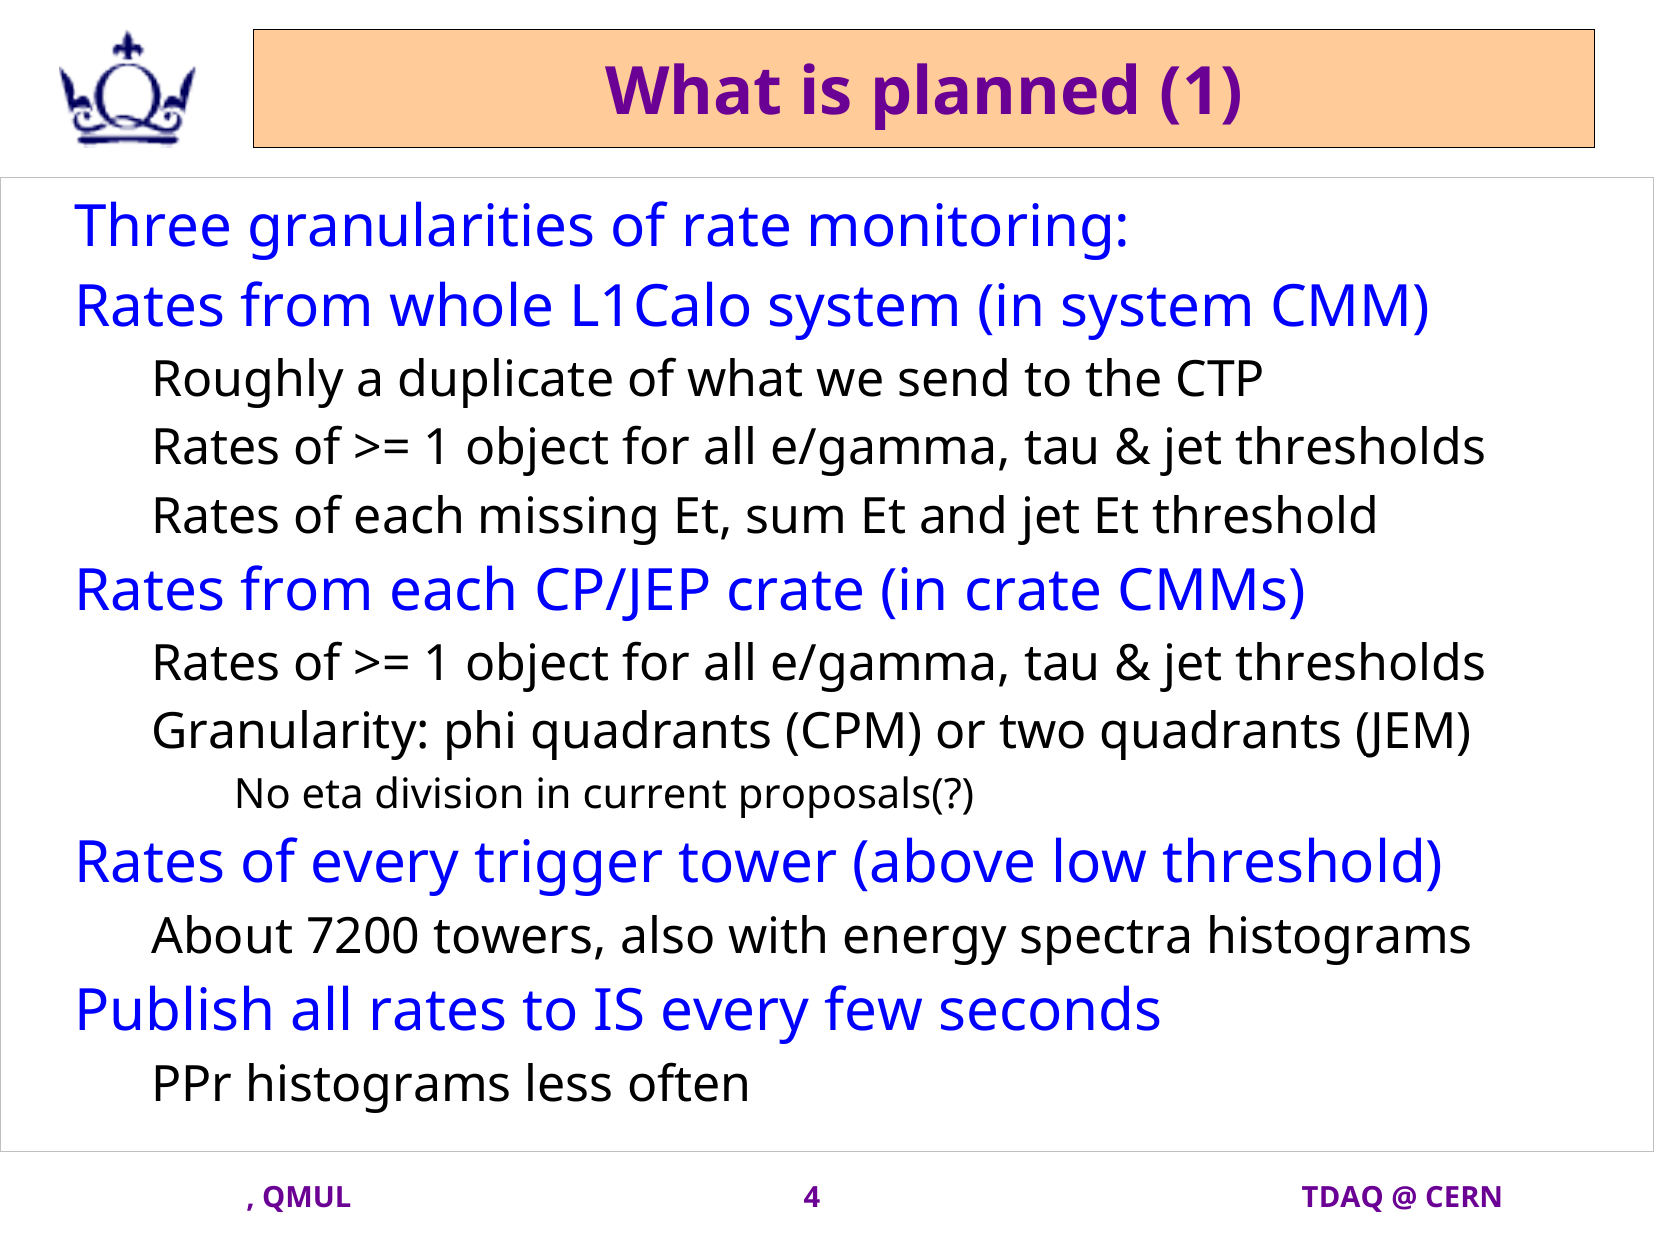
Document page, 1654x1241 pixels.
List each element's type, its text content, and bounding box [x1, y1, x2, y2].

picture [59, 29, 200, 148]
title What is planned (1) [253, 29, 1595, 148]
list Three granularities of rate monitoring: Rates from whole L1Calo system (in system CMM) Roughly a duplicate of what we send to the CTP Rates of >= 1 object for all e/gamma, tau & jet thresholds Rates of each missing Et, sum Et and jet Et threshold Rates from each CP/JEP crate (in crate CMMs) Rates of >= 1 object for all e/gamma, tau & jet thresholds Granularity: phi quadrants (CPM) or two quadrants (JEM) No eta division in current proposals(?) Rates of every trigger tower (above low threshold) About 7200 towers, also with energy spectra histograms Publish all rates to IS every few seconds PPr histograms less often [56, 184, 1600, 1140]
